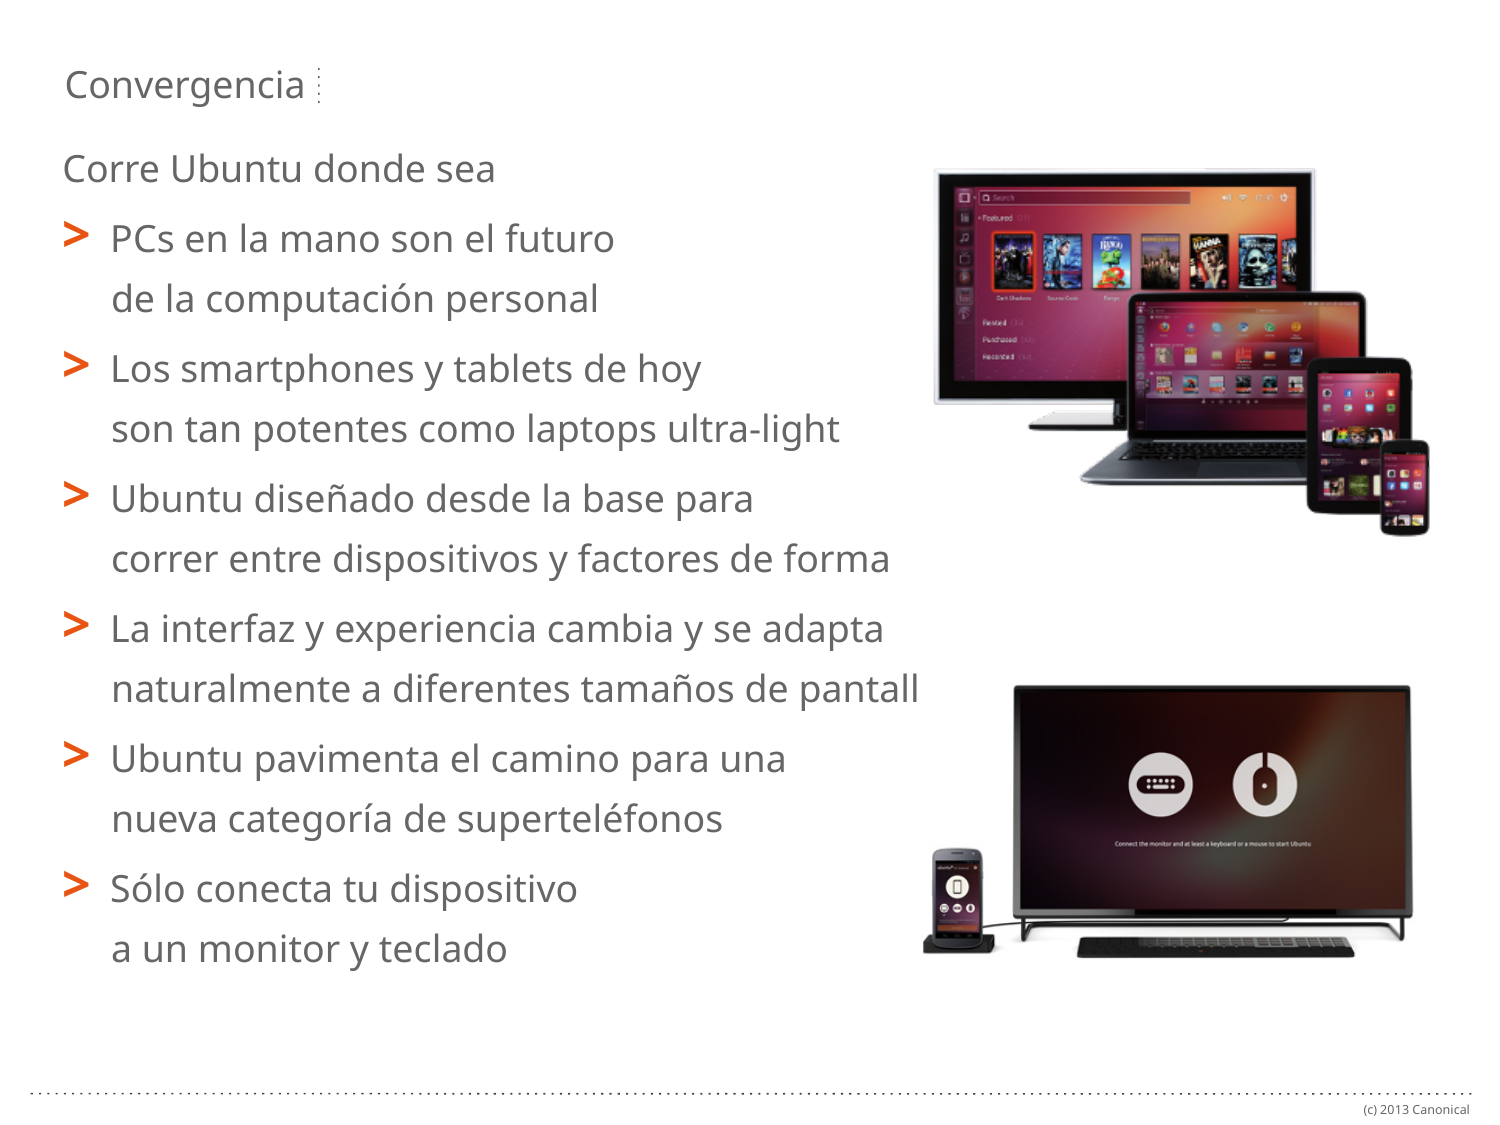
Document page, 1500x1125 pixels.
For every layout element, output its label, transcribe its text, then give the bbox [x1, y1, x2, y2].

text_box [915, 153, 1453, 557]
picture [921, 672, 1416, 975]
text_box (c) 2013 Canonical [19, 1099, 1485, 1119]
list Corre Ubuntu donde sea > PCs en la mano son el futuro de la computación personal > Los smartphones y tablets de hoy son tan potentes como laptops ultra-light > Ubuntu diseñado desde la base para correr entre dispositivos y factores de forma > La interfaz y experiencia cambia y se adapta naturalmente a diferentes tamaños de pantalla > Ubuntu pavimenta el camino para una nueva categoría de superteléfonos > Sólo conecta tu dispositivo a un monitor y teclado [47, 129, 1413, 835]
title Convergencia [49, 53, 503, 114]
